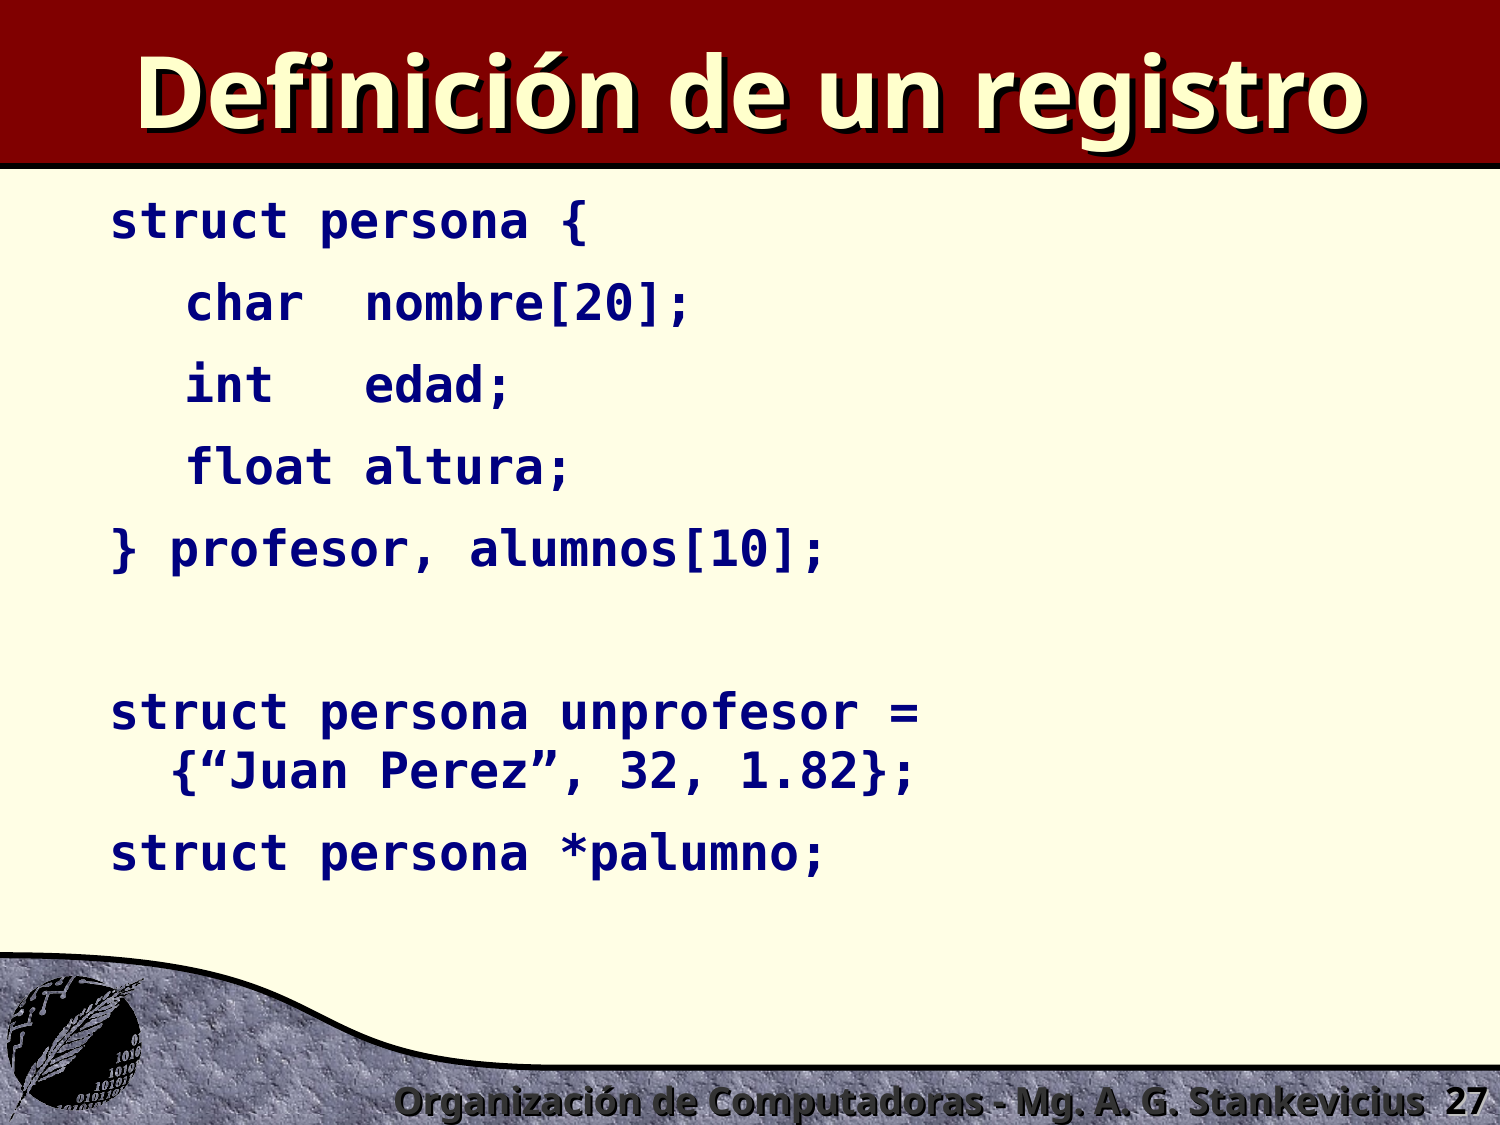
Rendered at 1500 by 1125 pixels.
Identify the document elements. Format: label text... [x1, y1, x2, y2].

picture [1058, 1100, 1065, 1110]
picture [0, 959, 1500, 1125]
picture [448, 1100, 455, 1110]
title Definición de un registro [15, 5, 1485, 160]
list struct persona { char nombre[20]; int edad; float altura; } profesor, alumnos[10]; struct persona unprofesor = {“Juan Perez”, 32, 1.82}; struct persona *palumno; [11, 192, 1486, 935]
picture [802, 1100, 806, 1110]
